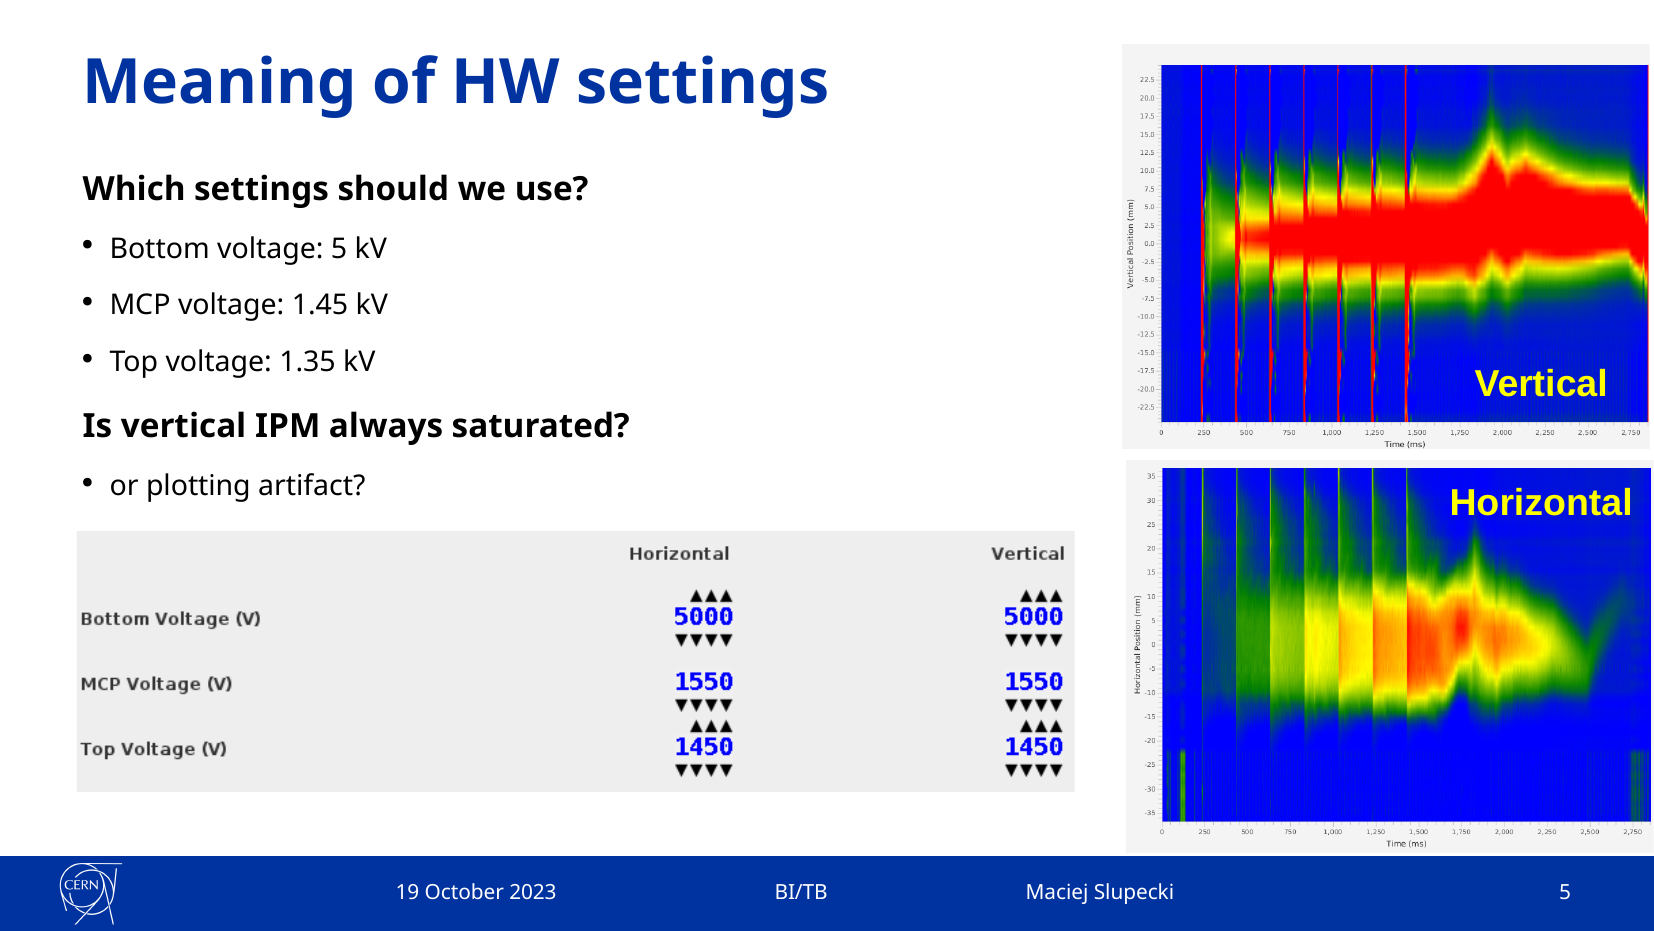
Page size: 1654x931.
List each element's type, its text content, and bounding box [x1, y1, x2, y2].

picture [1126, 460, 1654, 853]
list Which settings should we use? Bottom voltage: 5 kV MCP voltage: 1.45 kV Top voltage: 1.35 kV Is vertical IPM always saturated? or plotting artifact? [82, 164, 1075, 508]
picture [76, 531, 1075, 792]
text_box Horizontal [1452, 472, 1630, 532]
picture [56, 859, 127, 928]
title Meaning of HW settings [82, 37, 1571, 193]
picture [1122, 44, 1650, 449]
text_box Vertical [1452, 354, 1630, 414]
